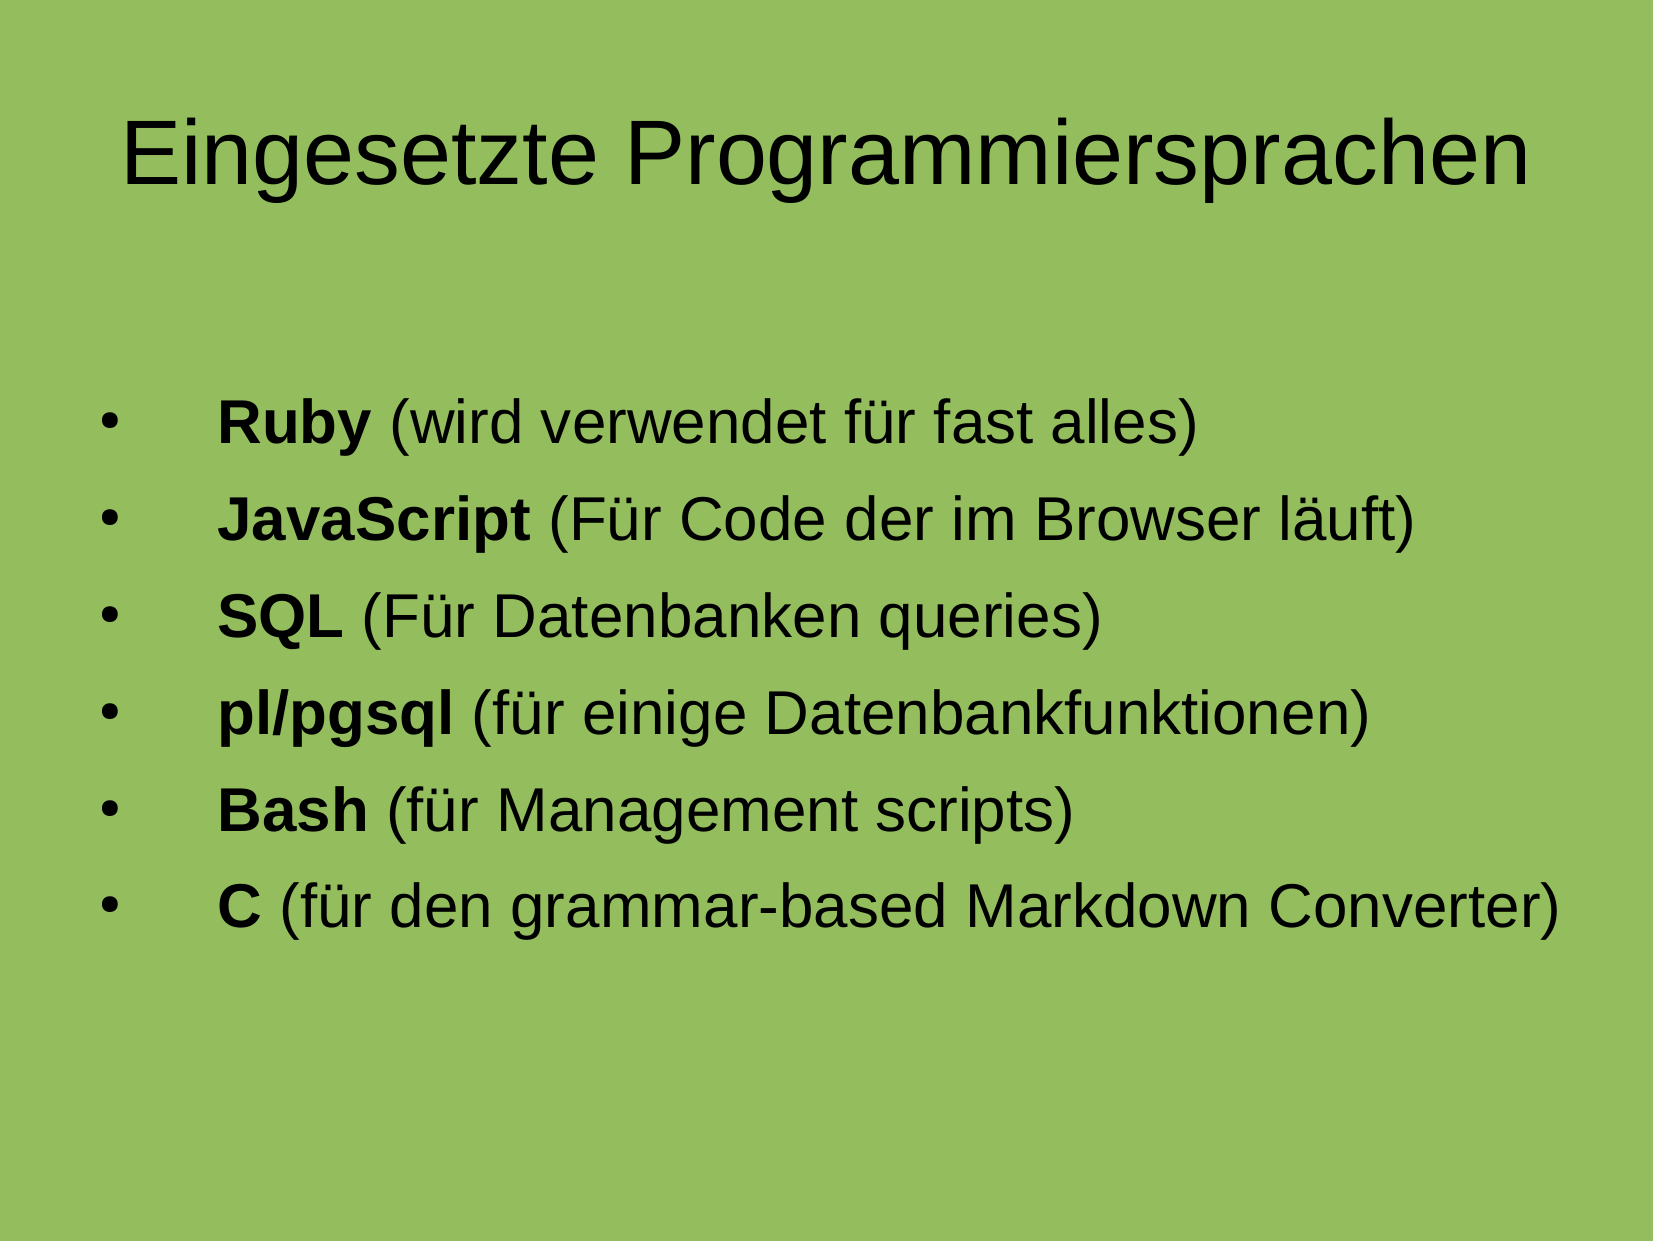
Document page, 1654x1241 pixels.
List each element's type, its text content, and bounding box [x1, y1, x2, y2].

list Ruby (wird verwendet für fast alles) JavaScript (Für Code der im Browser läuft) SQL (Für Datenbanken queries) pl/pgsql (für einige Datenbankfunktionen) Bash (für Management scripts) C (für den grammar-based Markdown Converter) [82, 290, 1571, 1010]
title Eingesetzte Programmiersprachen [82, 49, 1571, 257]
